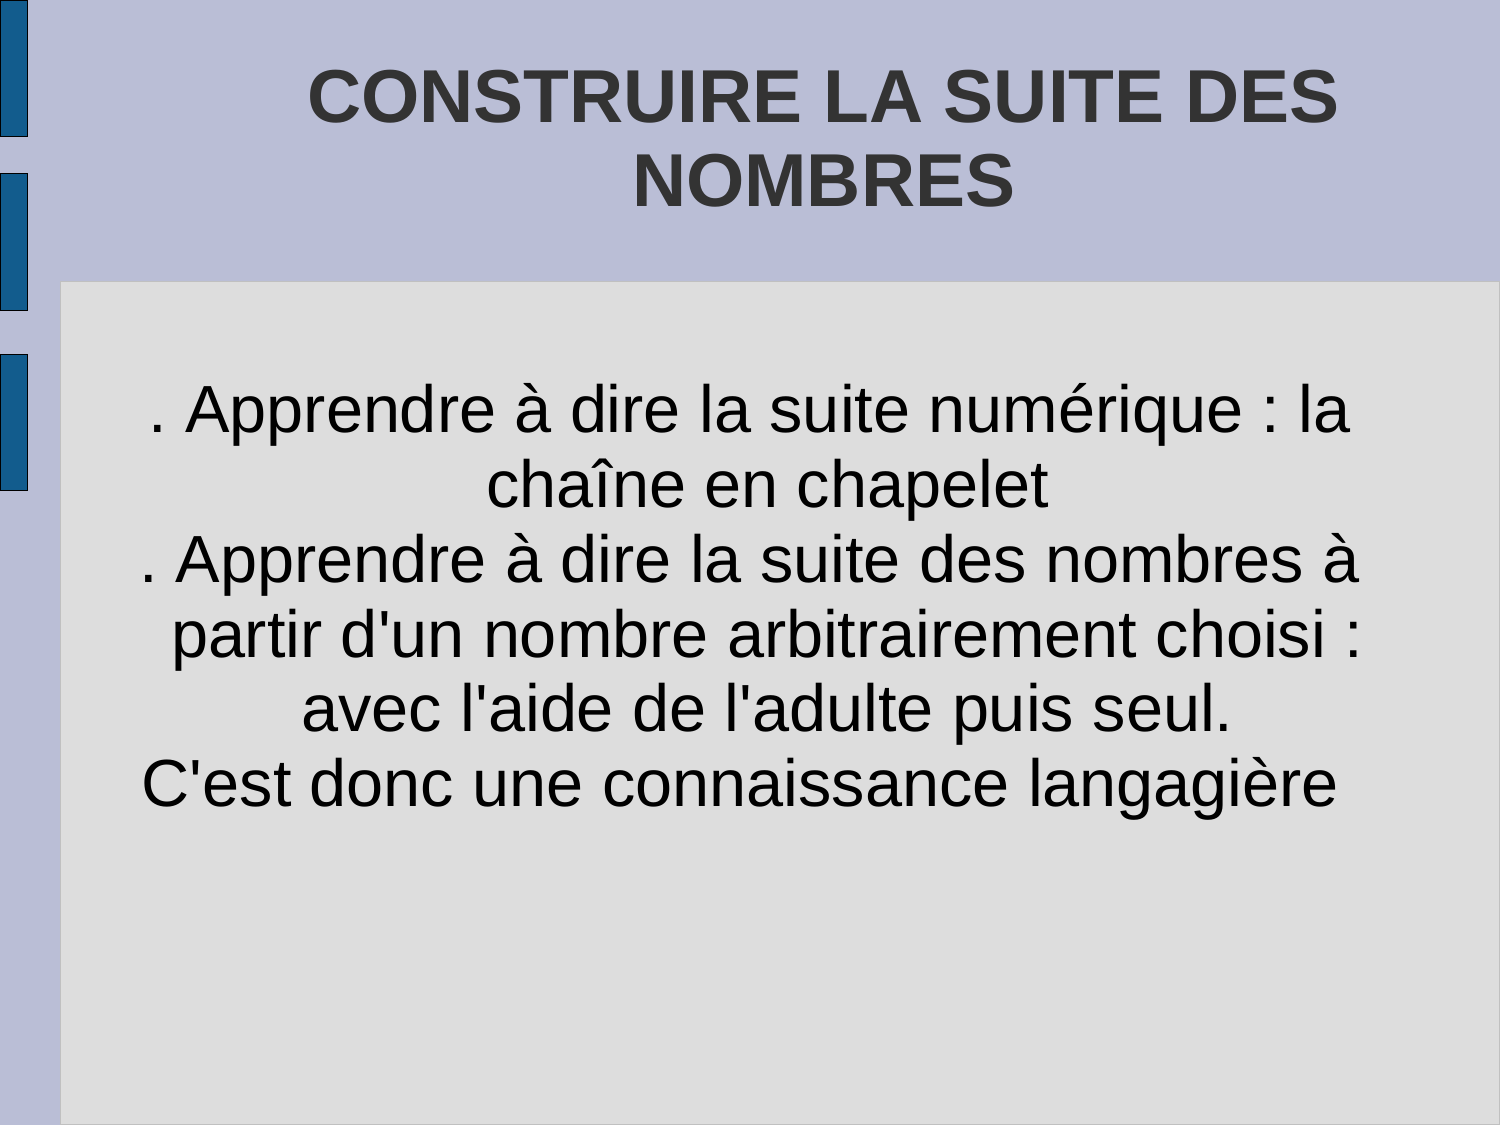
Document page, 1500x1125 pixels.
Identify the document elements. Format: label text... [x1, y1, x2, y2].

title CONSTRUIRE LA SUITE DES NOMBRES [75, 52, 1425, 226]
subtitle . Apprendre à dire la suite numérique : la chaîne en chapelet . Apprendre à dire la suite des nombres à partir d'un nombre arbitrairement choisi : avec l'aide de l'adulte puis seul. C'est donc une connaissance langagière [75, 269, 1425, 998]
